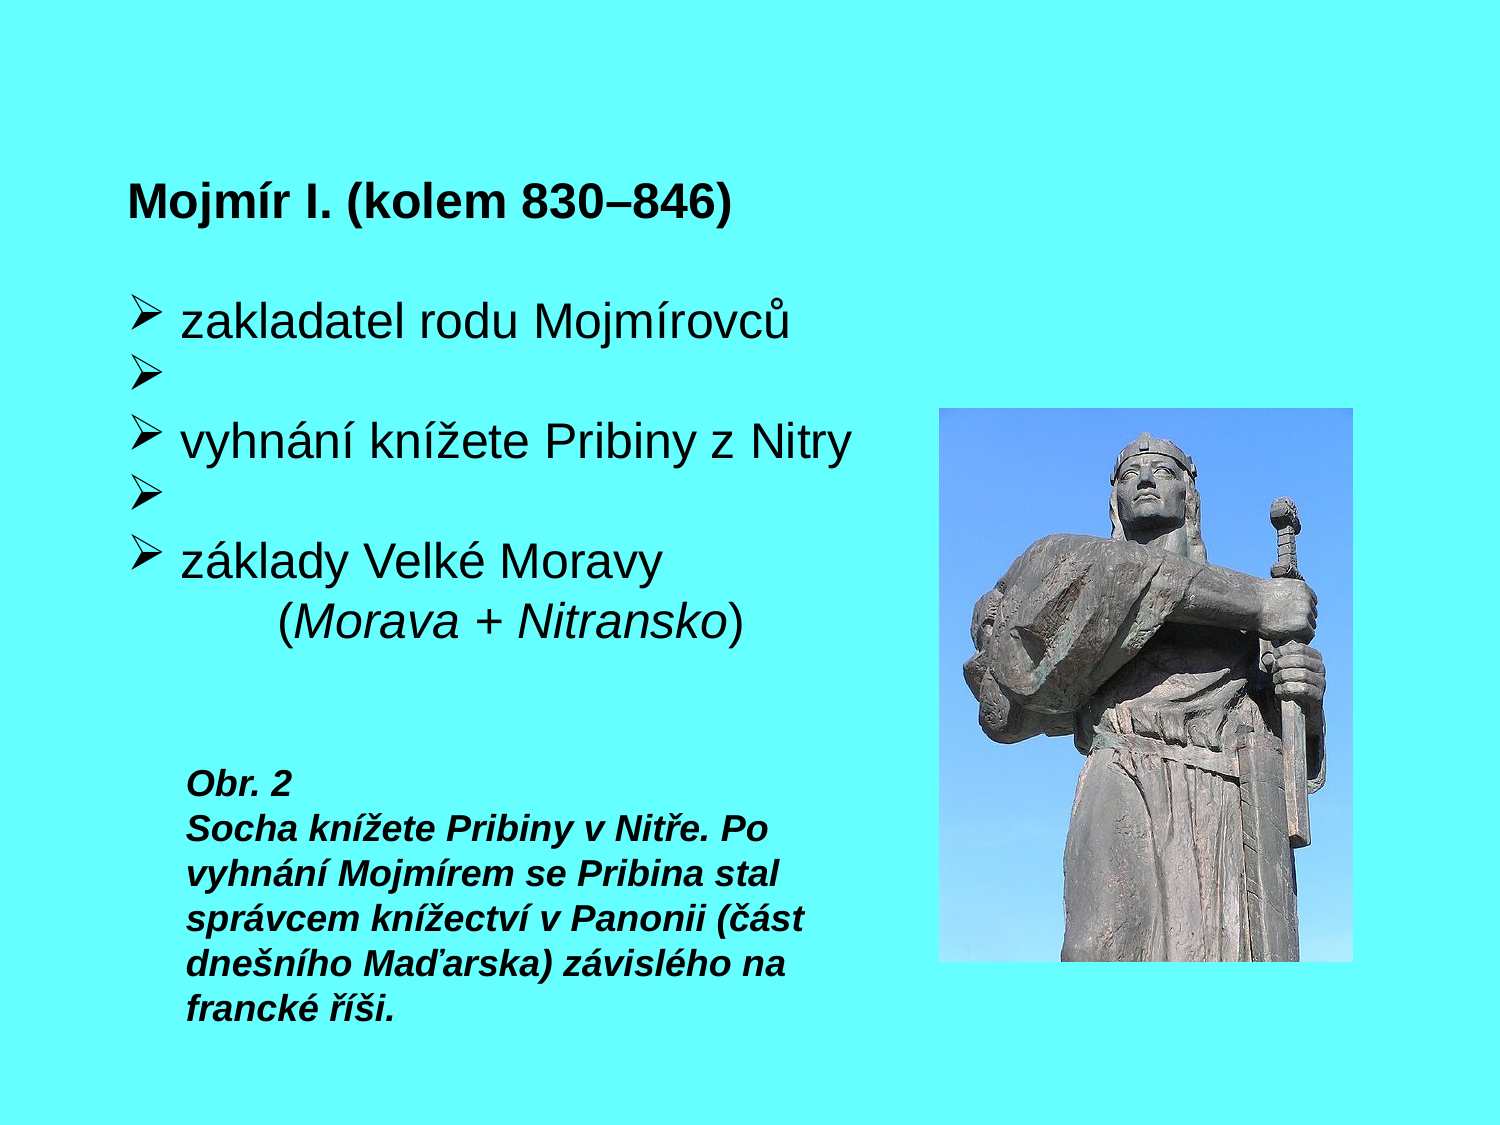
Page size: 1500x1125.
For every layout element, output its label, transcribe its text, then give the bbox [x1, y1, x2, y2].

text_box Mojmír I. (kolem 830–846) zakladatel rodu Mojmírovců vyhnání knížete Pribiny z Nitry základy Velké Moravy (Morava + Nitransko) [112, 160, 1377, 657]
picture [939, 408, 1353, 962]
text_box Obr. 2 Socha knížete Pribiny v Nitře. Po vyhnání Mojmírem se Pribina stal správcem knížectví v Panonii (část dnešního Maďarska) závislého na francké říši. [171, 751, 928, 1037]
